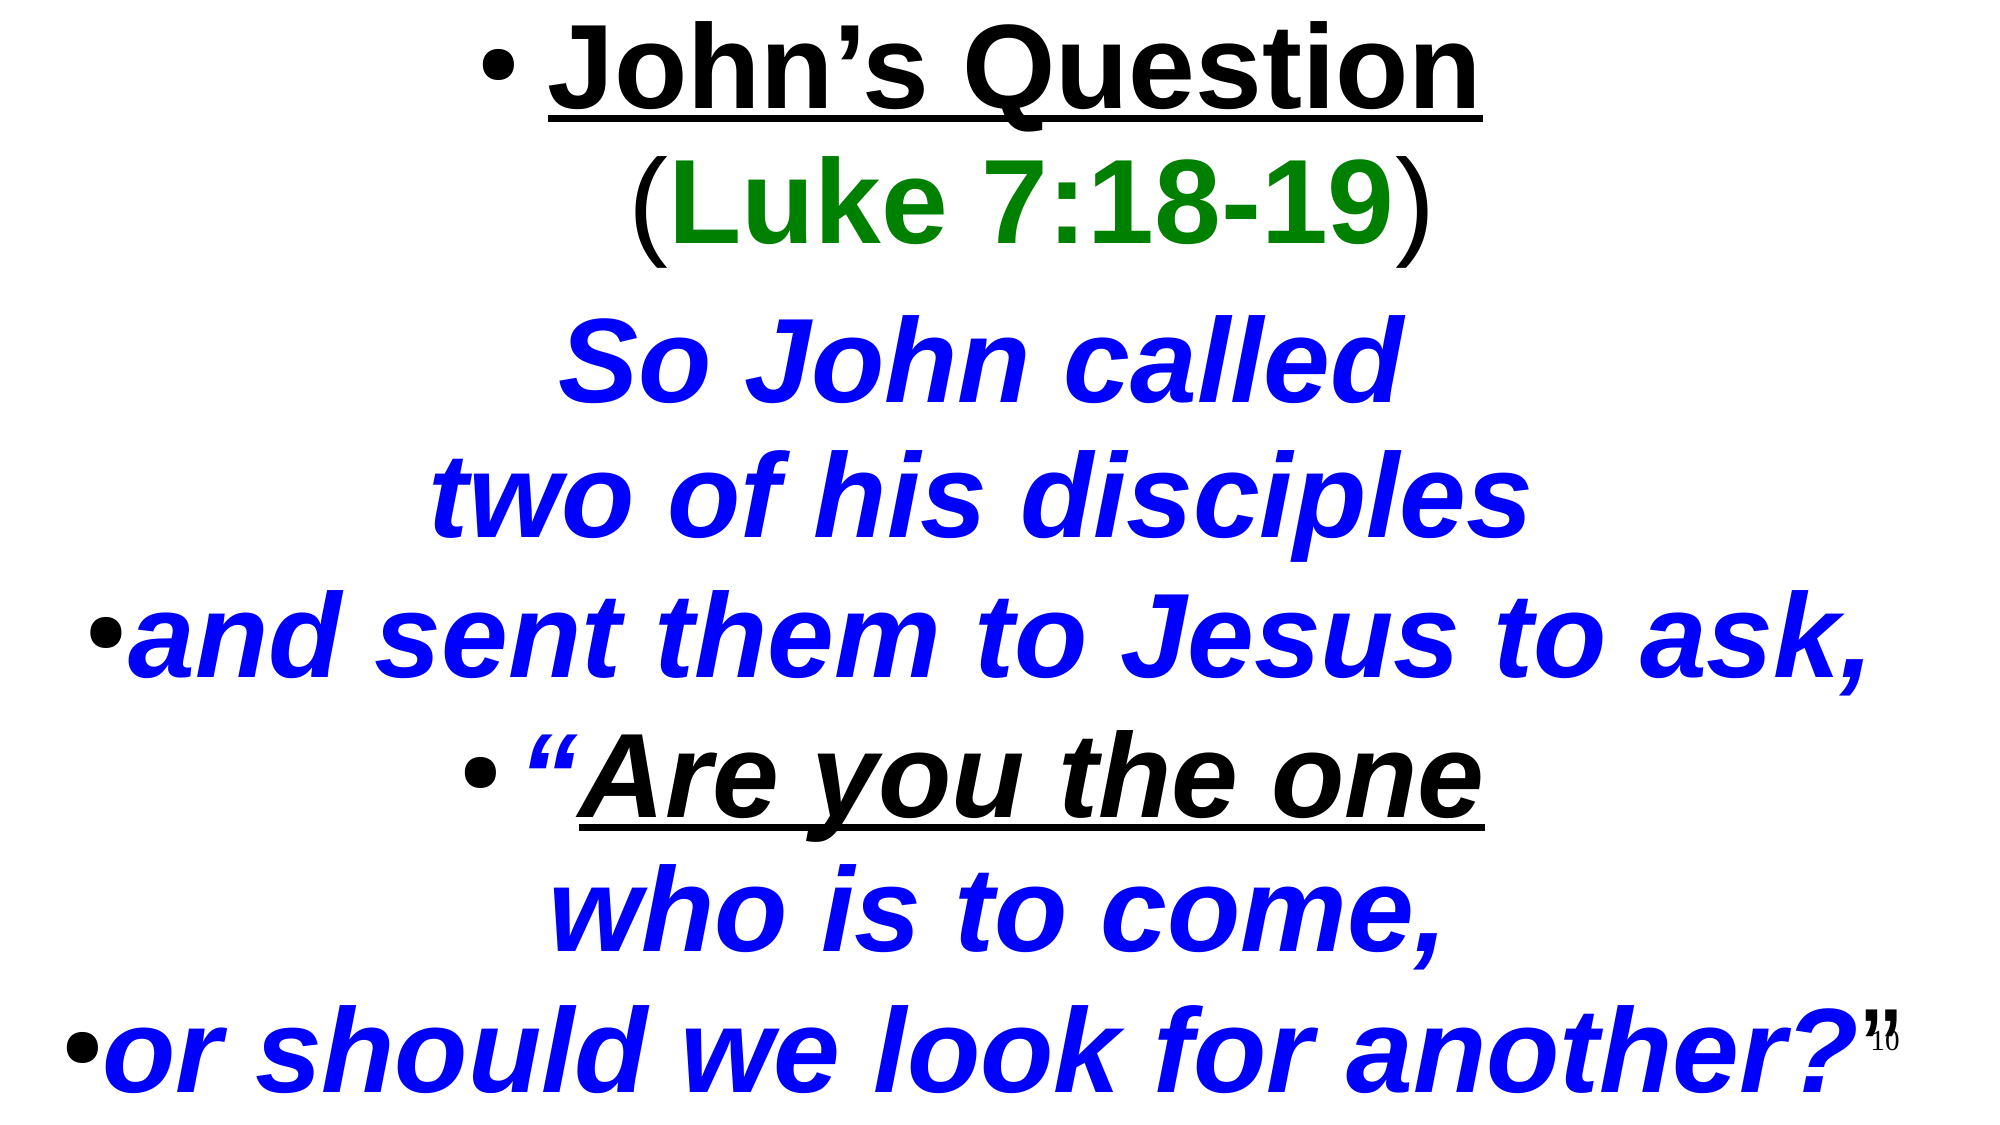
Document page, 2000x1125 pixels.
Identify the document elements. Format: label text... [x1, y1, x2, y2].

list John’s Question (Luke 7:18-19) So John called two of his disciples and sent them to Jesus to ask, “Are you the one who is to come, or should we look for another?” [0, 0, 1996, 1123]
